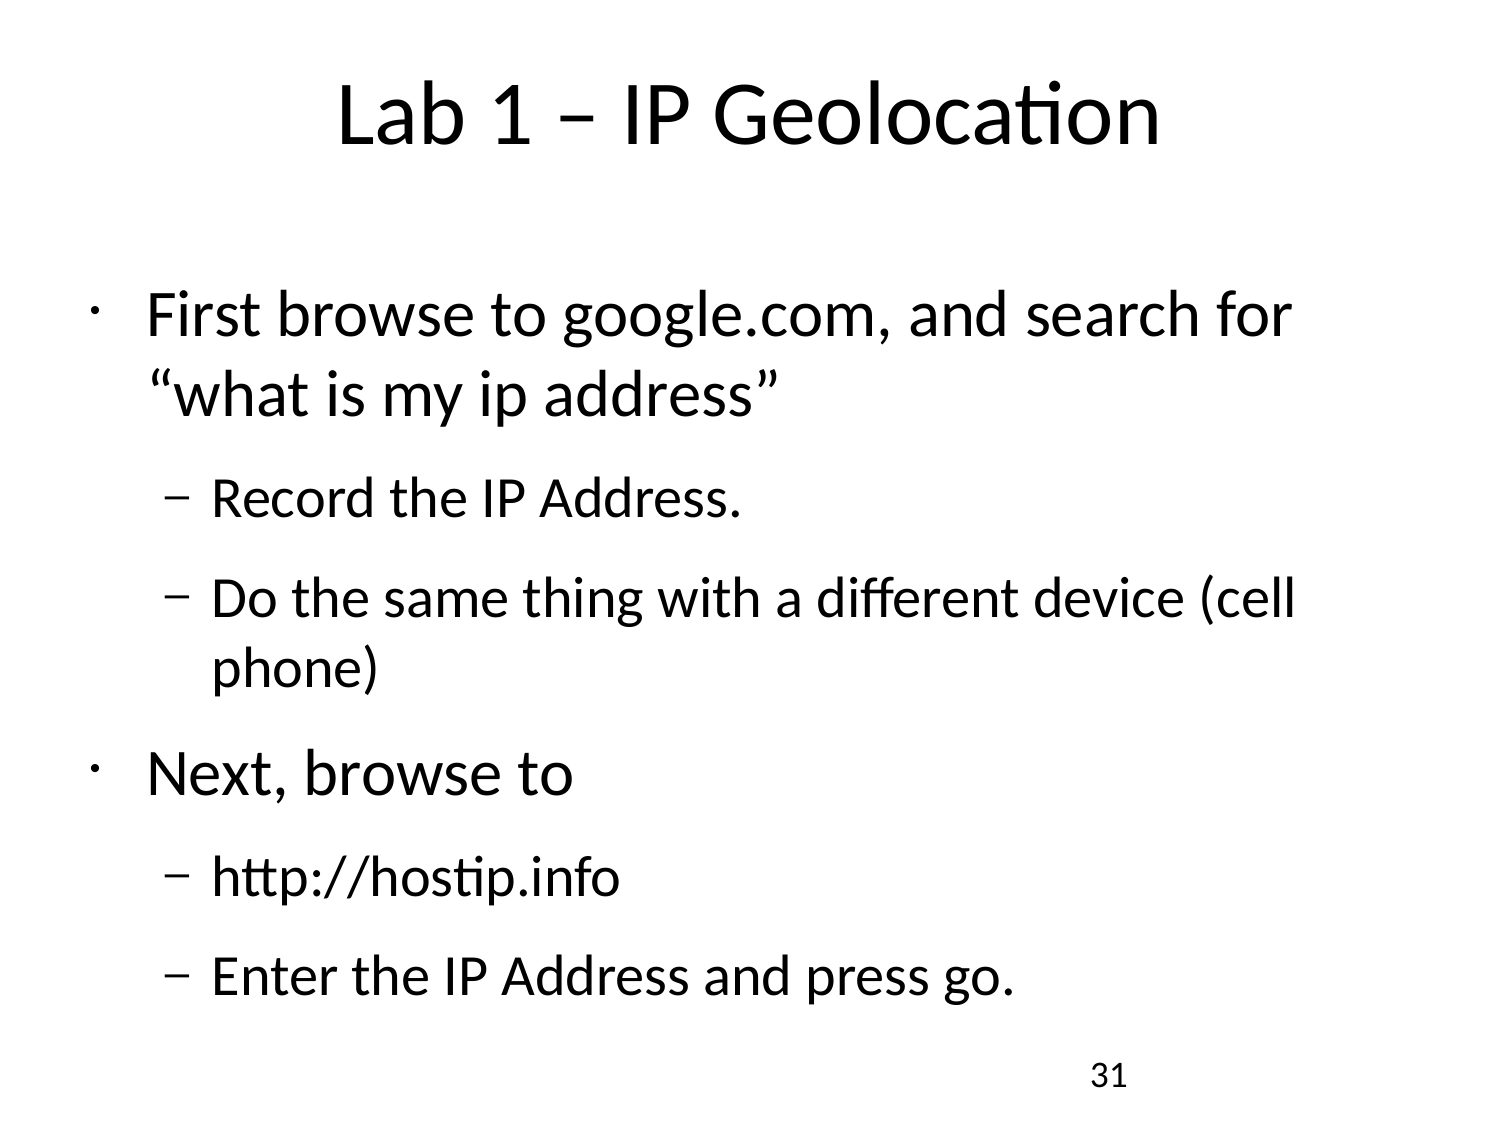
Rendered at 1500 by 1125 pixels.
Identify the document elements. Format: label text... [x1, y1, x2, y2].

list First browse to google.com, and search for “what is my ip address” Record the IP Address. Do the same thing with a different device (cell phone) Next, browse to http://hostip.info Enter the IP Address and press go. [75, 262, 1425, 1005]
slide_number <number> [1074, 1042, 1425, 1103]
title Lab 1 – IP Geolocation [75, 45, 1425, 233]
